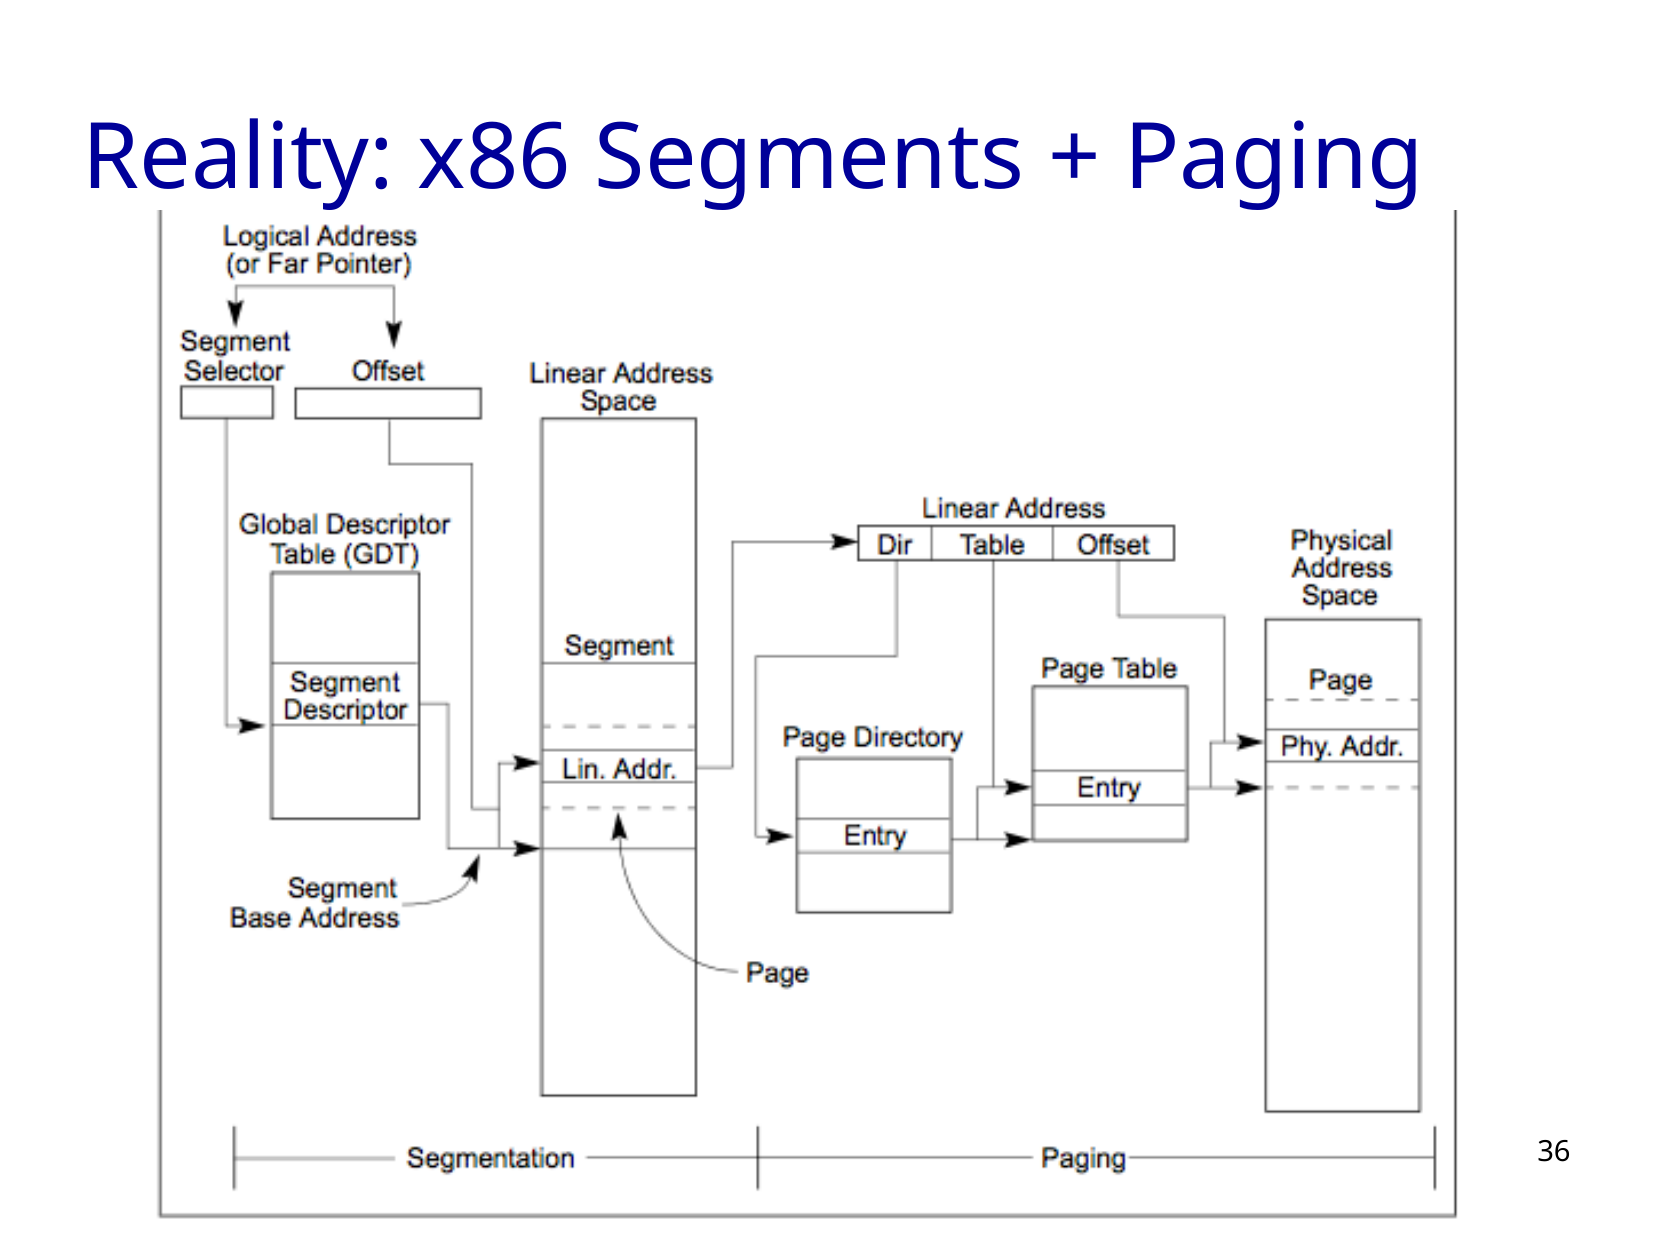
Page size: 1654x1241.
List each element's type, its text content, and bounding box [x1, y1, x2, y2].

picture [135, 210, 1487, 1223]
title Reality: x86 Segments + Paging [82, 49, 1571, 257]
